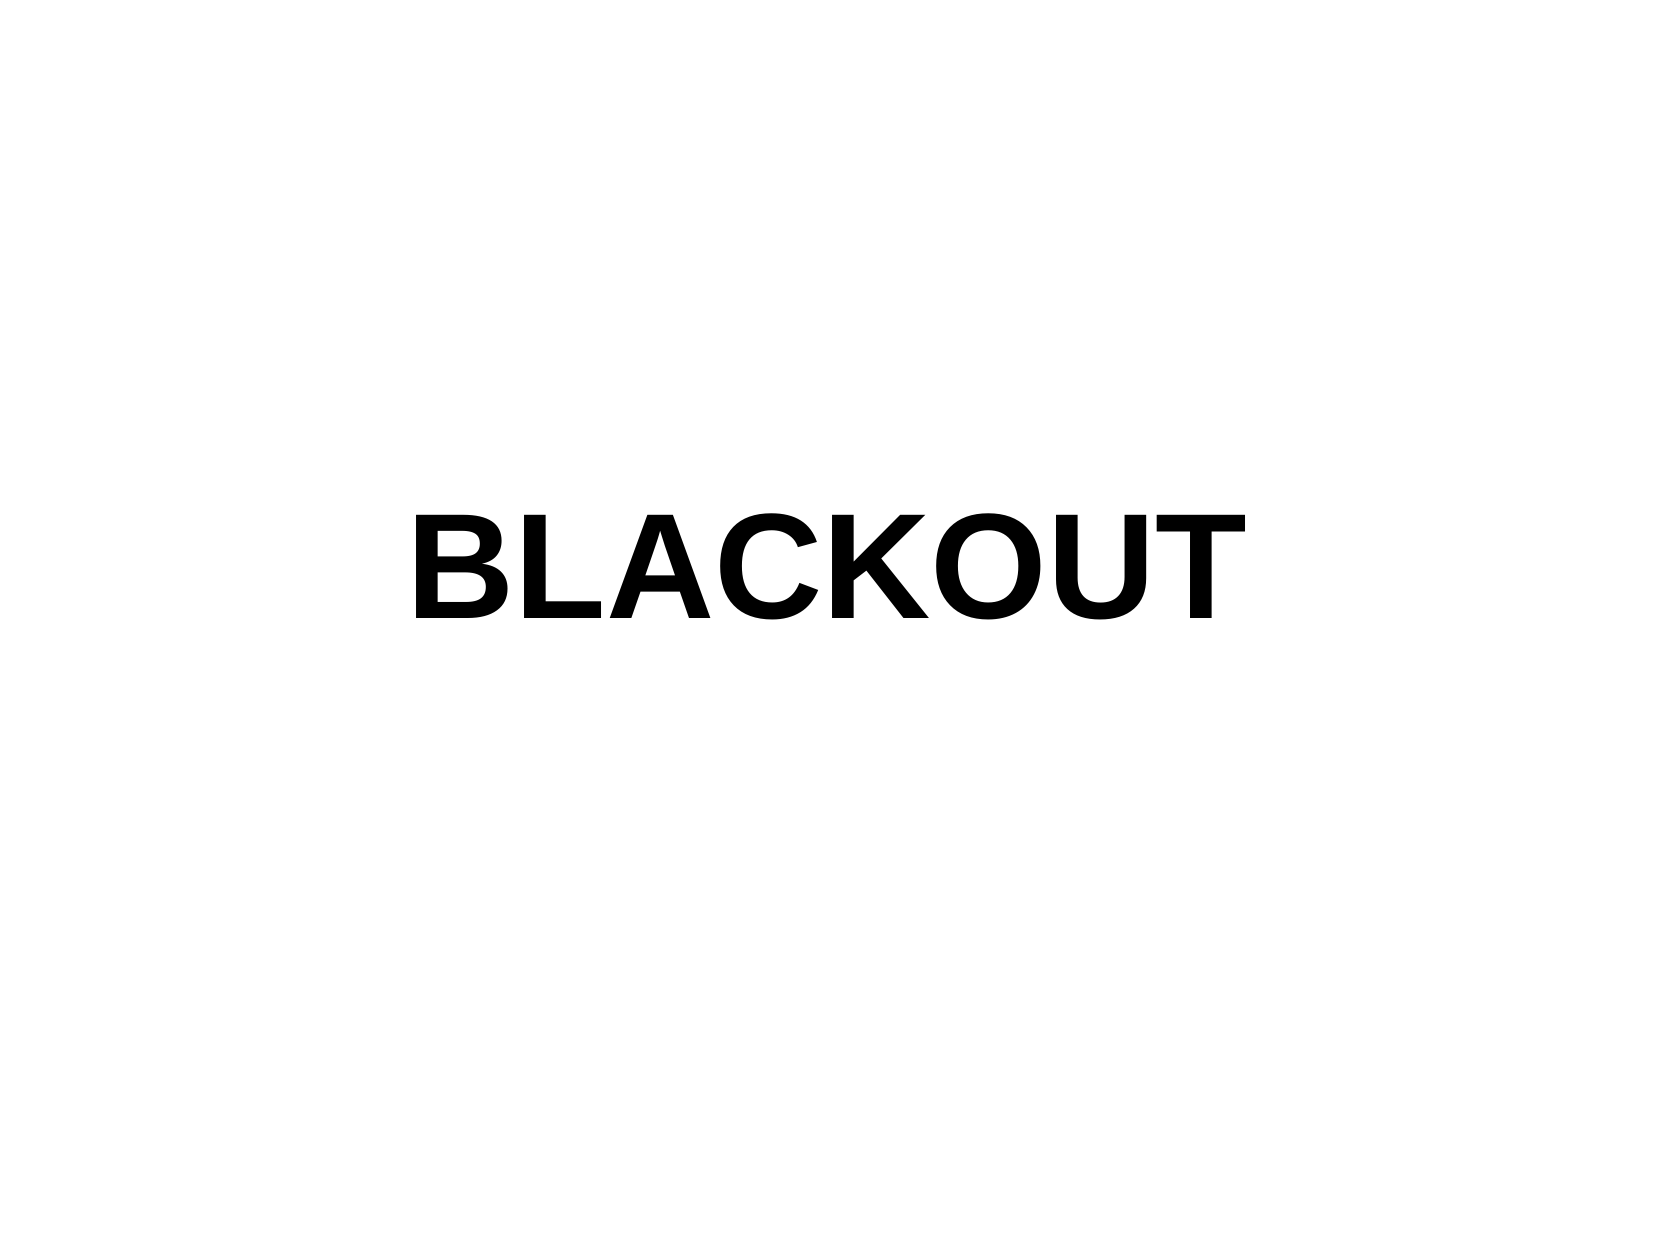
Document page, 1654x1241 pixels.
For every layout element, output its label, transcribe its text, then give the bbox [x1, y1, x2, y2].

title BLACKOUT [82, 462, 1571, 670]
